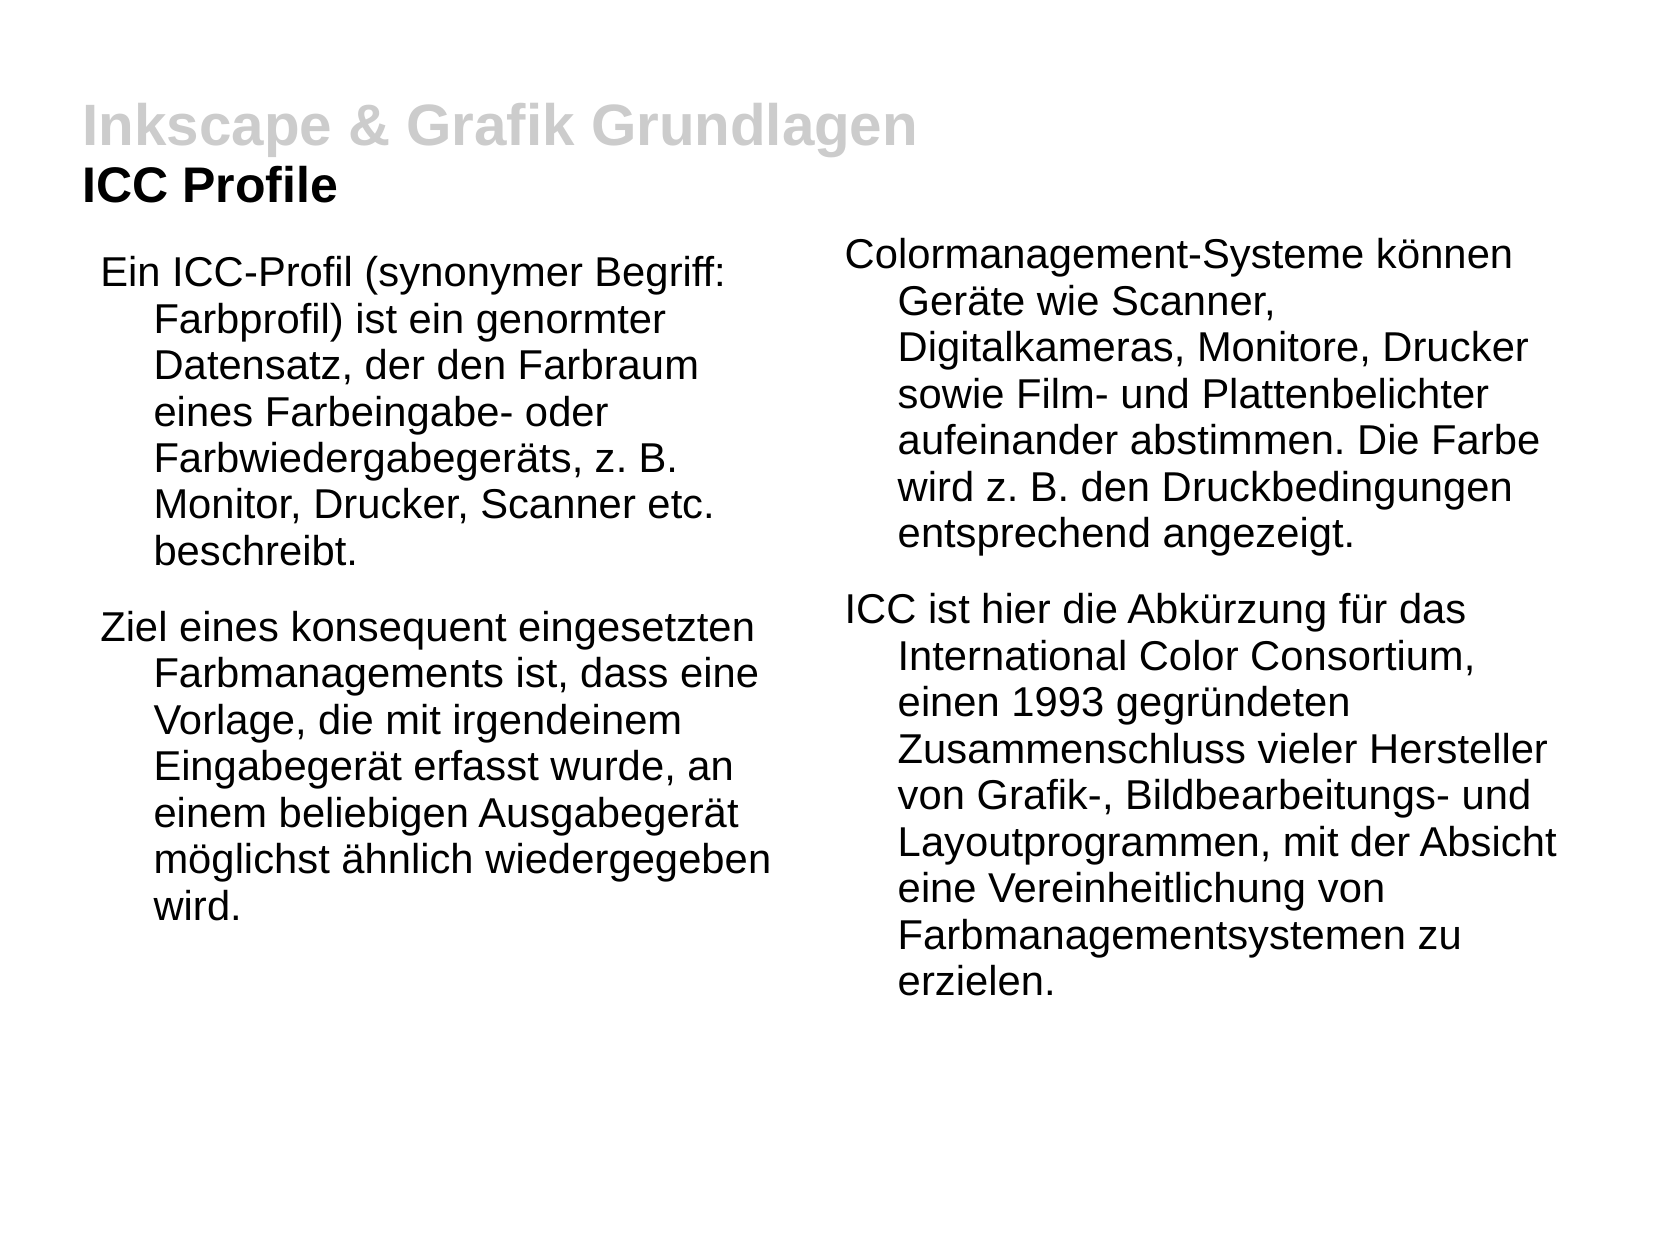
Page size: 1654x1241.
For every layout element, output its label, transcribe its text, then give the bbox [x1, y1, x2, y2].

list Colormanagement-Systeme können Geräte wie Scanner, Digitalkameras, Monitore, Drucker sowie Film- und Plattenbelichter aufeinander abstimmen. Die Farbe wird z. B. den Druckbedingungen entsprechend angezeigt. ICC ist hier die Abkürzung für das International Color Consortium, einen 1993 gegründeten Zusammenschluss vieler Hersteller von Grafik-, Bildbearbeitungs- und Layoutprogrammen, mit der Absicht eine Vereinheitlichung von Farbmanagementsystemen zu erzielen. [826, 231, 1572, 1160]
title Inkscape & Grafik Grundlagen ICC Profile [82, 49, 1571, 257]
list Ein ICC-Profil (synonymer Begriff: Farbprofil) ist ein genormter Datensatz, der den Farbraum eines Farbeingabe- oder Farbwiedergabegeräts, z. B. Monitor, Drucker, Scanner etc. beschreibt. Ziel eines konsequent eingesetzten Farbmanagements ist, dass eine Vorlage, die mit irgendeinem Eingabegerät erfasst wurde, an einem beliebigen Ausgabegerät möglichst ähnlich wiedergegeben wird. [82, 248, 798, 1140]
